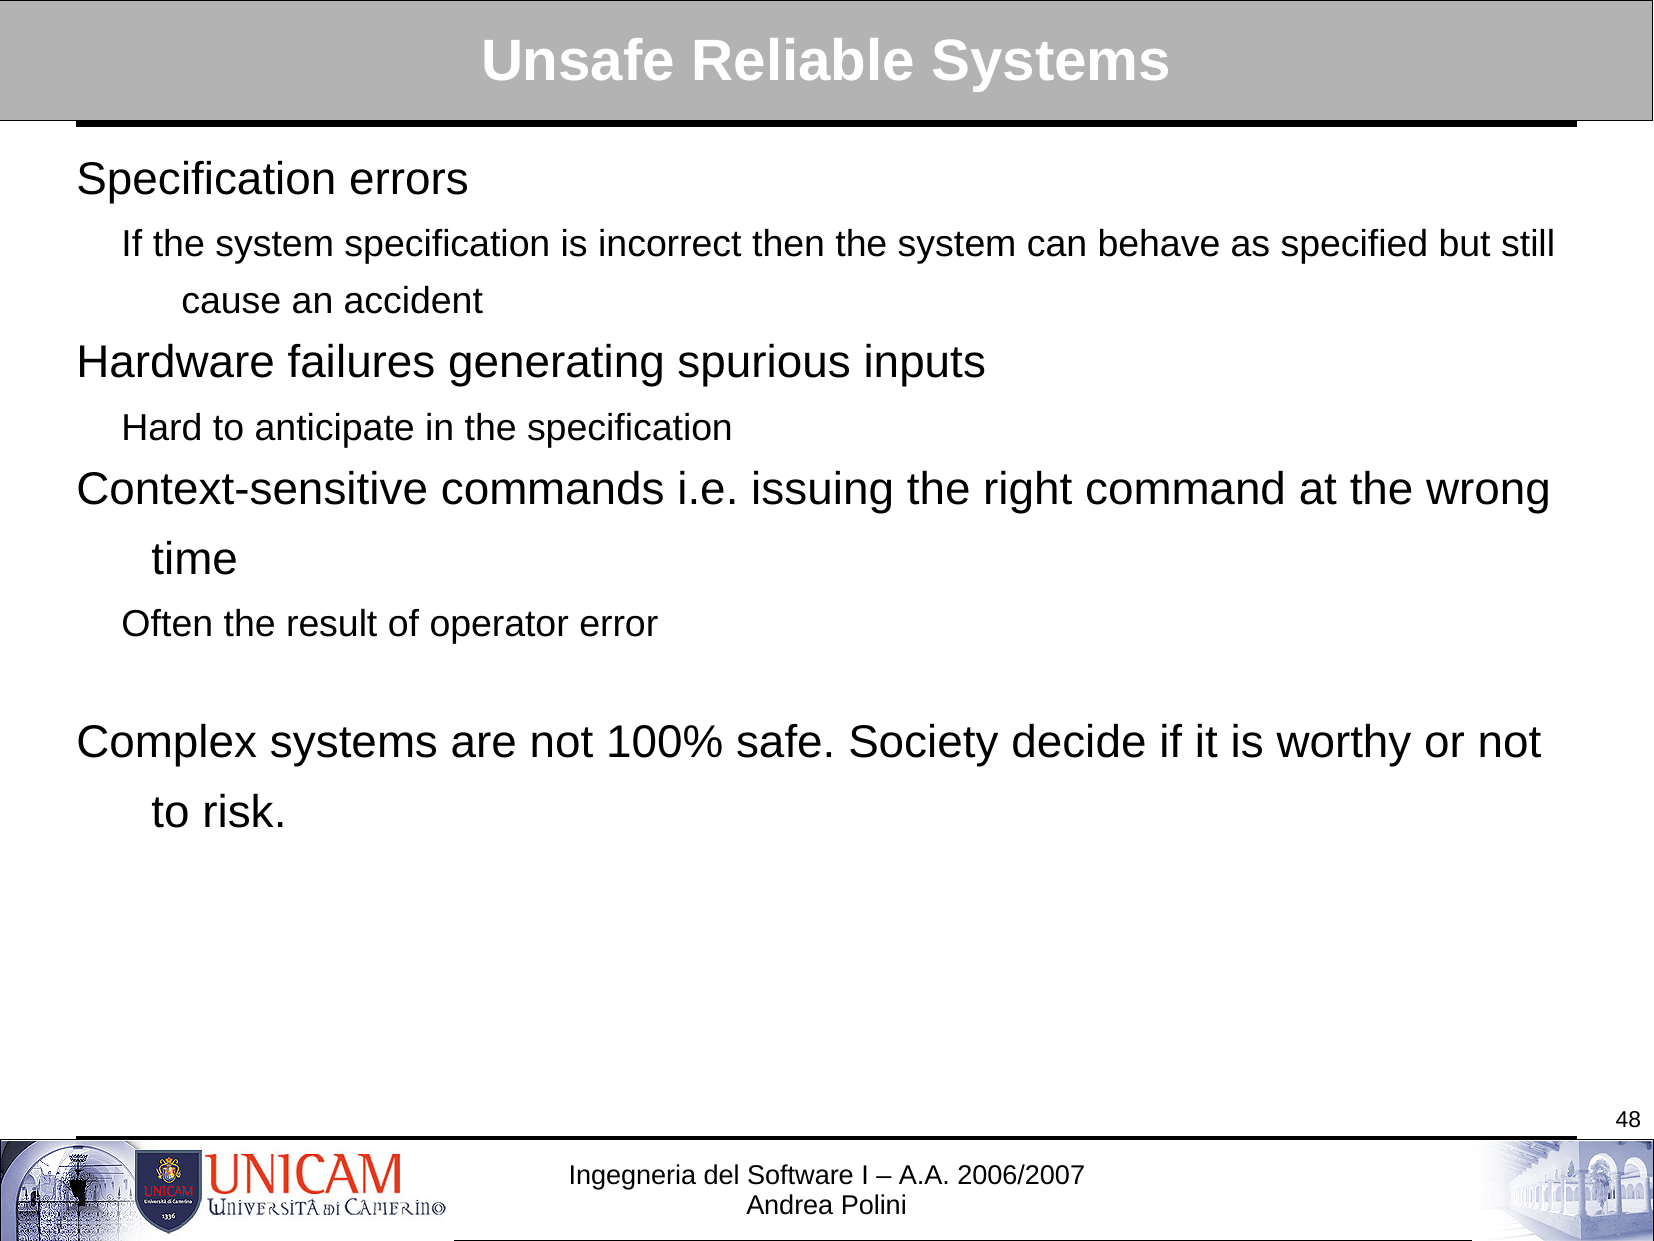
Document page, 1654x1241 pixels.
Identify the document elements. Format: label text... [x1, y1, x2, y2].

picture [0, 1141, 454, 1241]
list Specification errors If the system specification is incorrect then the system can behave as specified but still cause an accident Hardware failures generating spurious inputs Hard to anticipate in the specification Context-sensitive commands i.e. issuing the right command at the wrong time Often the result of operator error Complex systems are not 100% safe. Society decide if it is worthy or not to risk. [76, 152, 1577, 1025]
title Unsafe Reliable Systems [0, 0, 1653, 121]
picture [1472, 1141, 1653, 1241]
